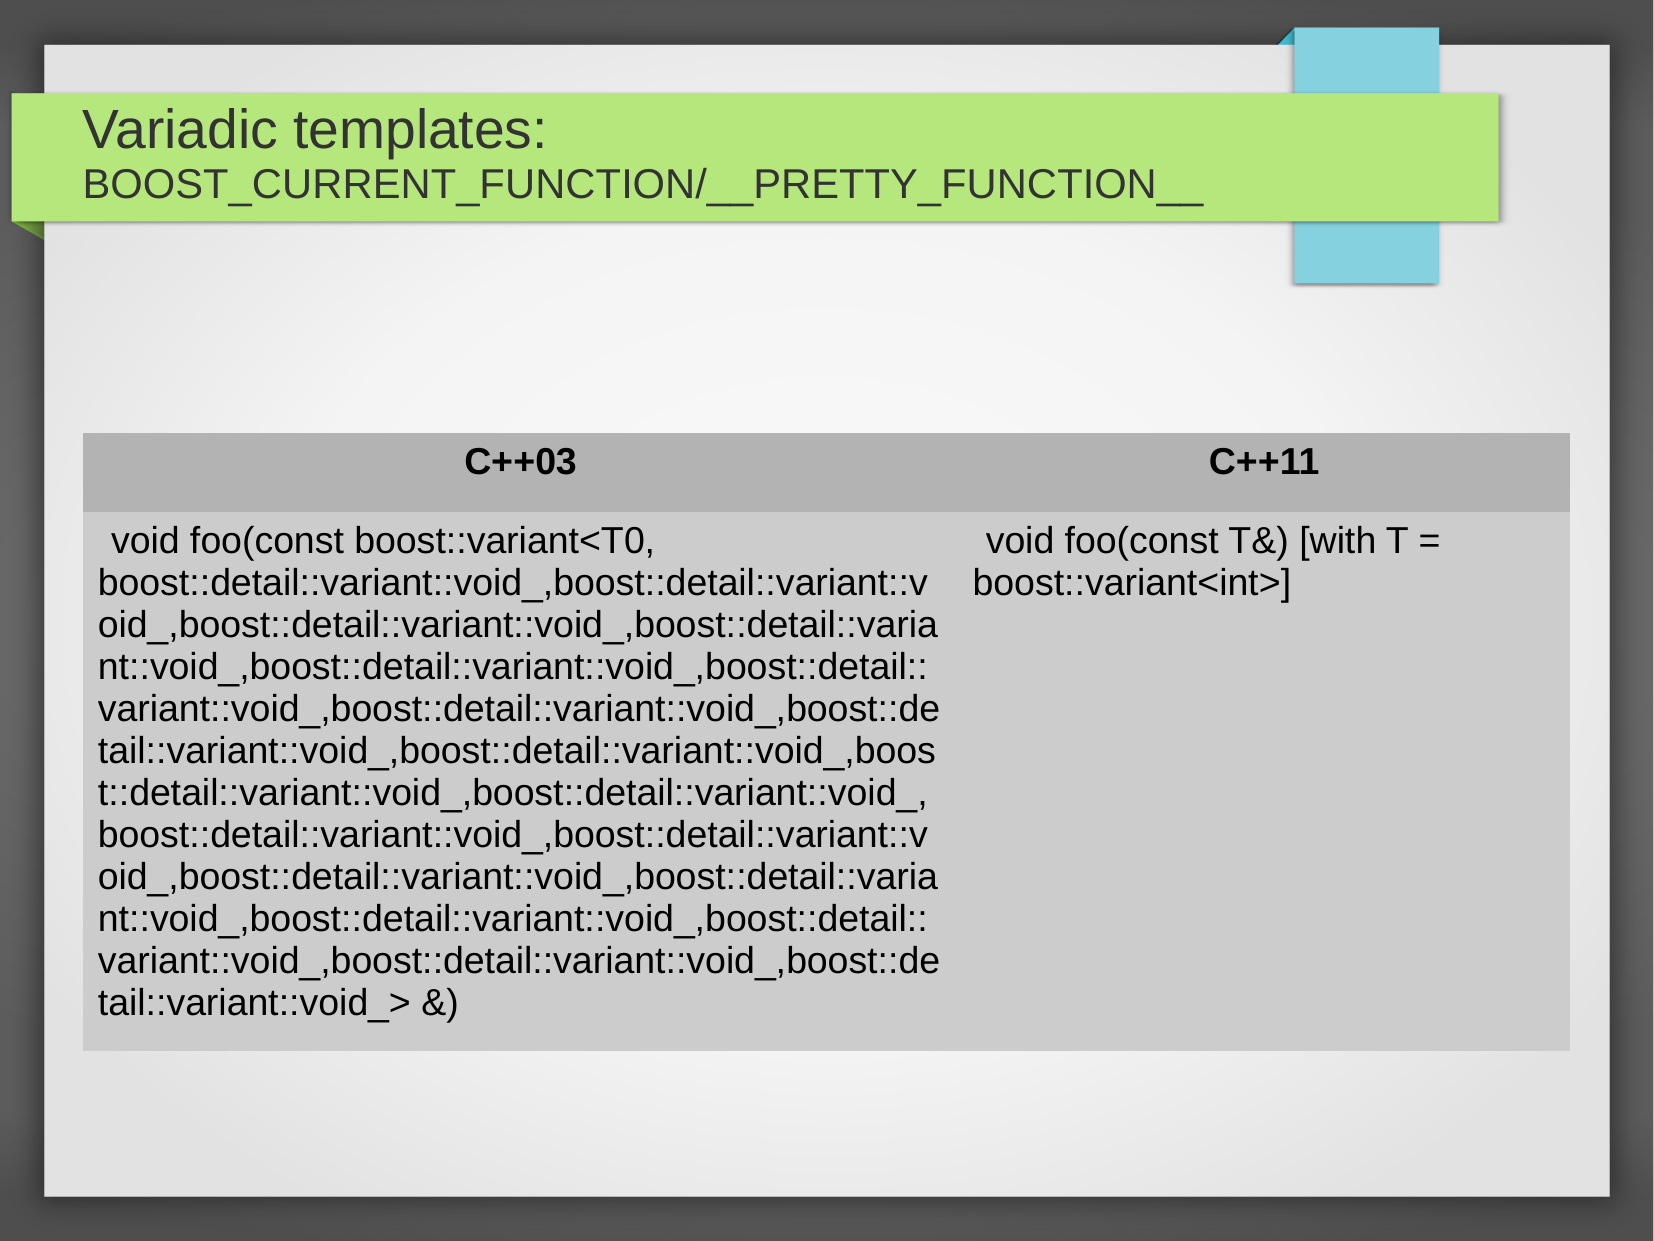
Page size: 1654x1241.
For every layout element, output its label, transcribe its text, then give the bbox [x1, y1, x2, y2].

table_header C++11 [958, 433, 1570, 512]
table_header C++03 [83, 433, 958, 512]
table_cell void foo(const boost::variant<T0, boost::detail::variant::void_,boost::detail::variant::void_,boost::detail::variant::void_,boost::detail::variant::void_,boost::detail::variant::void_,boost::detail::variant::void_,boost::detail::variant::void_,boost::detail::variant::void_,boost::detail::variant::void_,boost::detail::variant::void_,boost::detail::variant::void_,boost::detail::variant::void_,boost::detail::variant::void_,boost::detail::variant::void_,boost::detail::variant::void_,boost::detail::variant::void_,boost::detail::variant::void_,boost::detail::variant::void_,boost::detail::variant::void_> &) [83, 512, 958, 1051]
table_cell void foo(const T&) [with T = boost::variant<int>] [958, 512, 1570, 1051]
title Variadic templates: BOOST_CURRENT_FUNCTION/__PRETTY_FUNCTION__ [82, 49, 1571, 257]
picture [0, 0, 1654, 1241]
